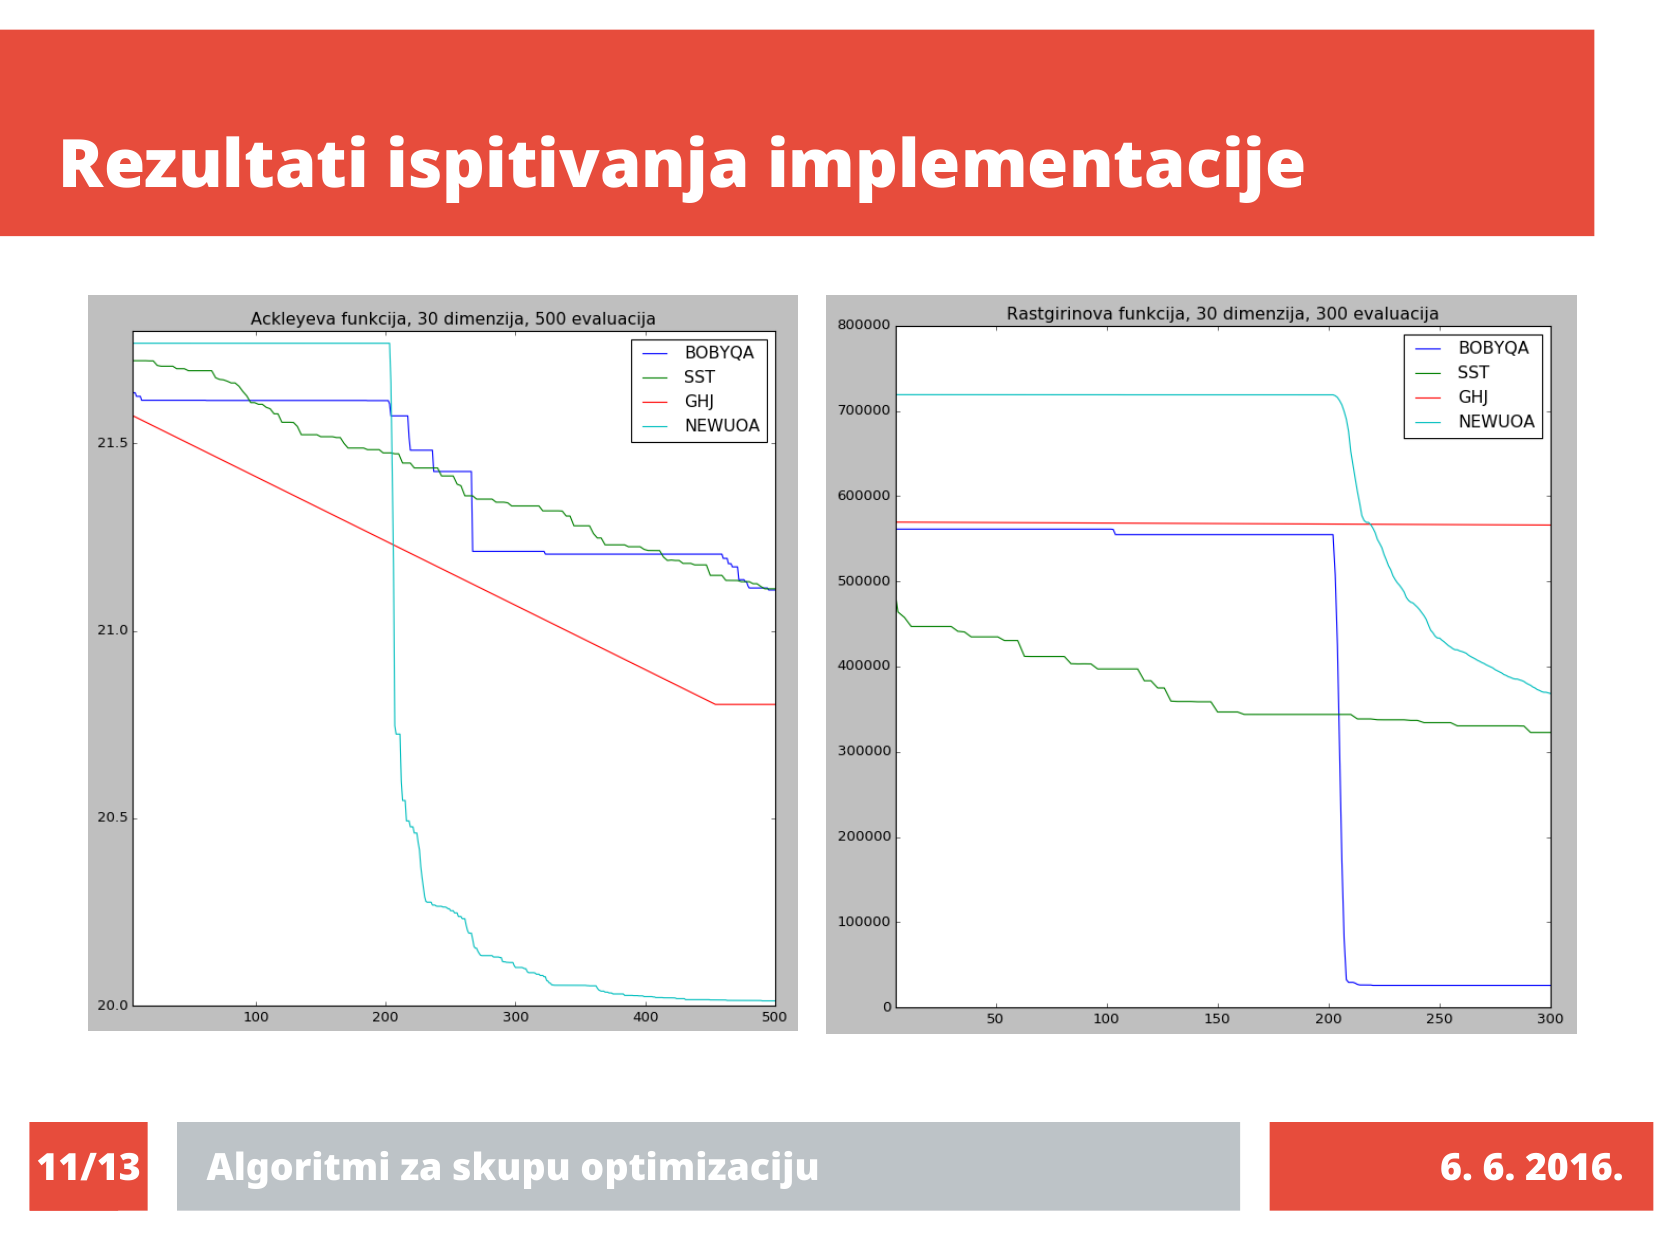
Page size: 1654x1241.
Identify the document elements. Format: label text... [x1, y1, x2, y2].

title Rezultati ispitivanja implementacije [59, 59, 1595, 207]
picture [826, 295, 1577, 1034]
picture [88, 295, 798, 1031]
